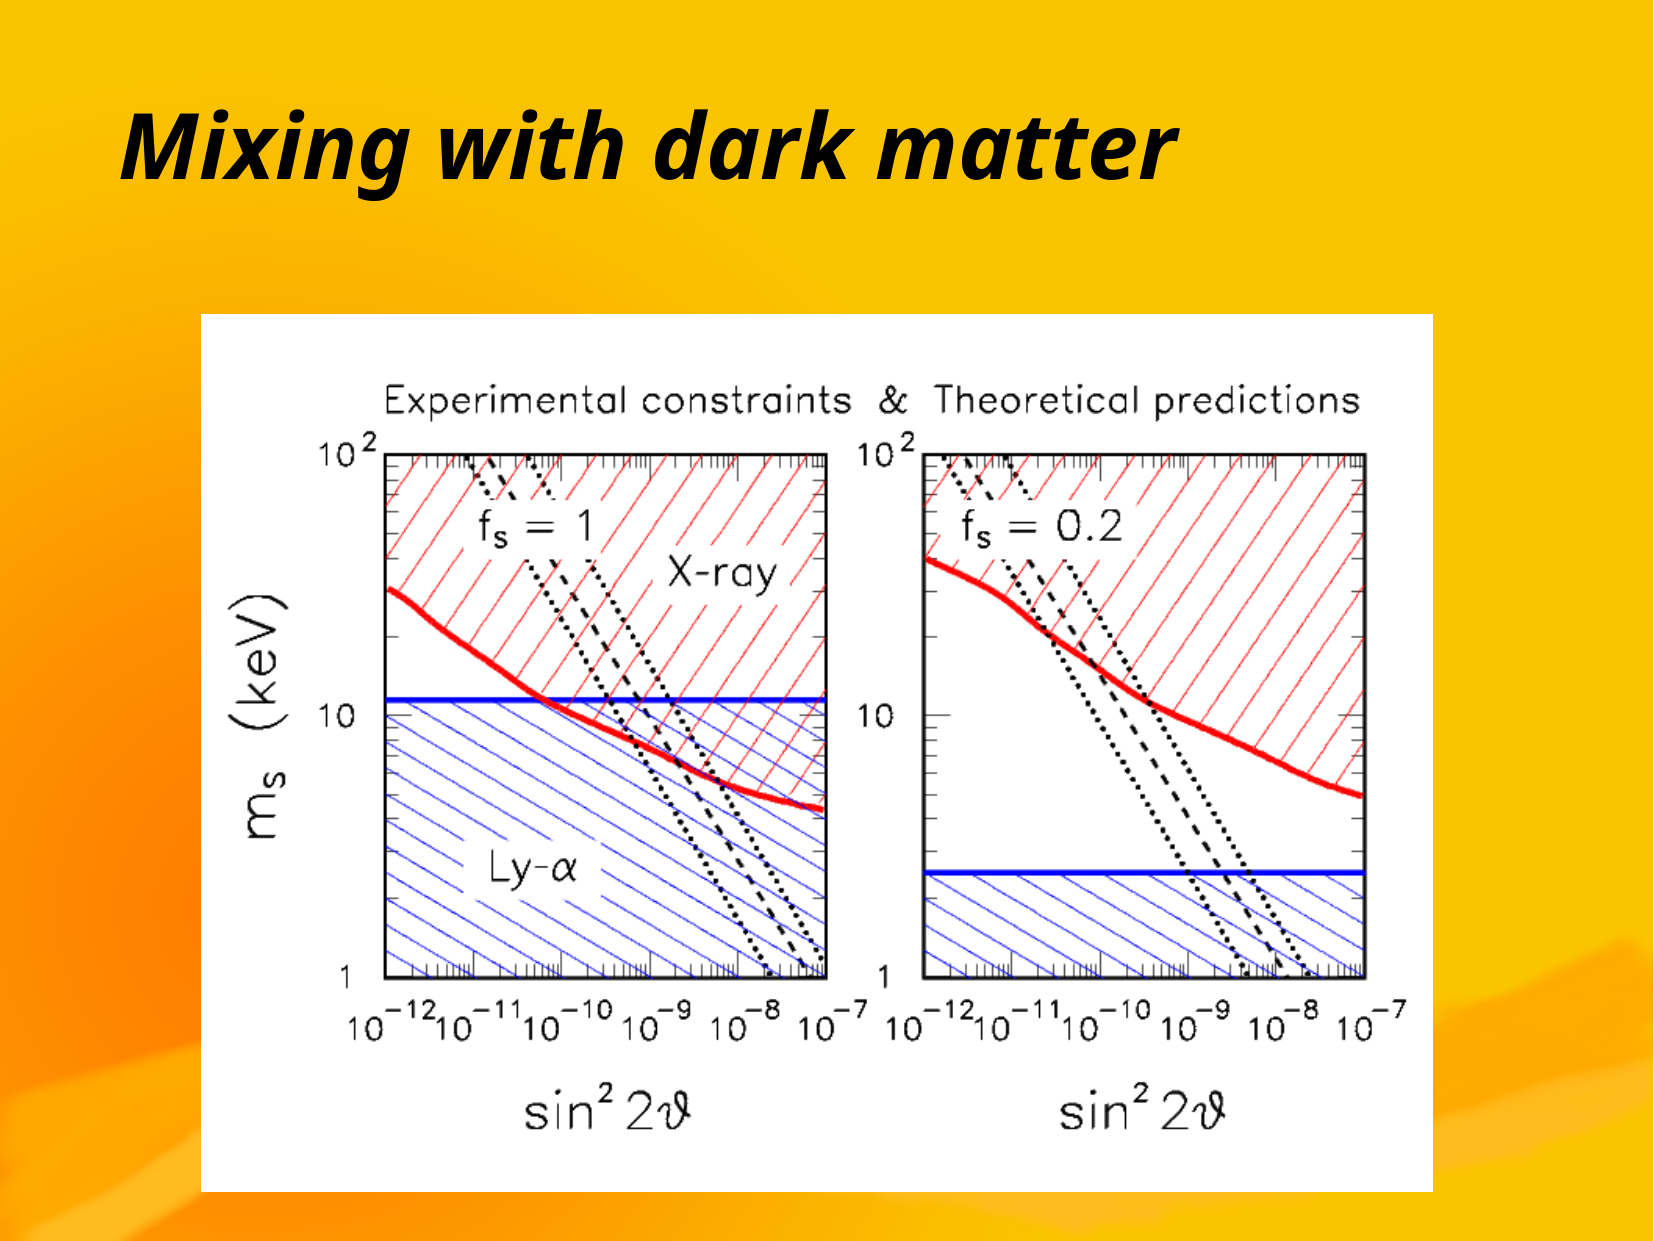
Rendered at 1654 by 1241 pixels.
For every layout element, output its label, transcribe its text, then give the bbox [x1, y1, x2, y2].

title Mixing with dark matter [118, 0, 1531, 289]
picture [0, 0, 1654, 1241]
